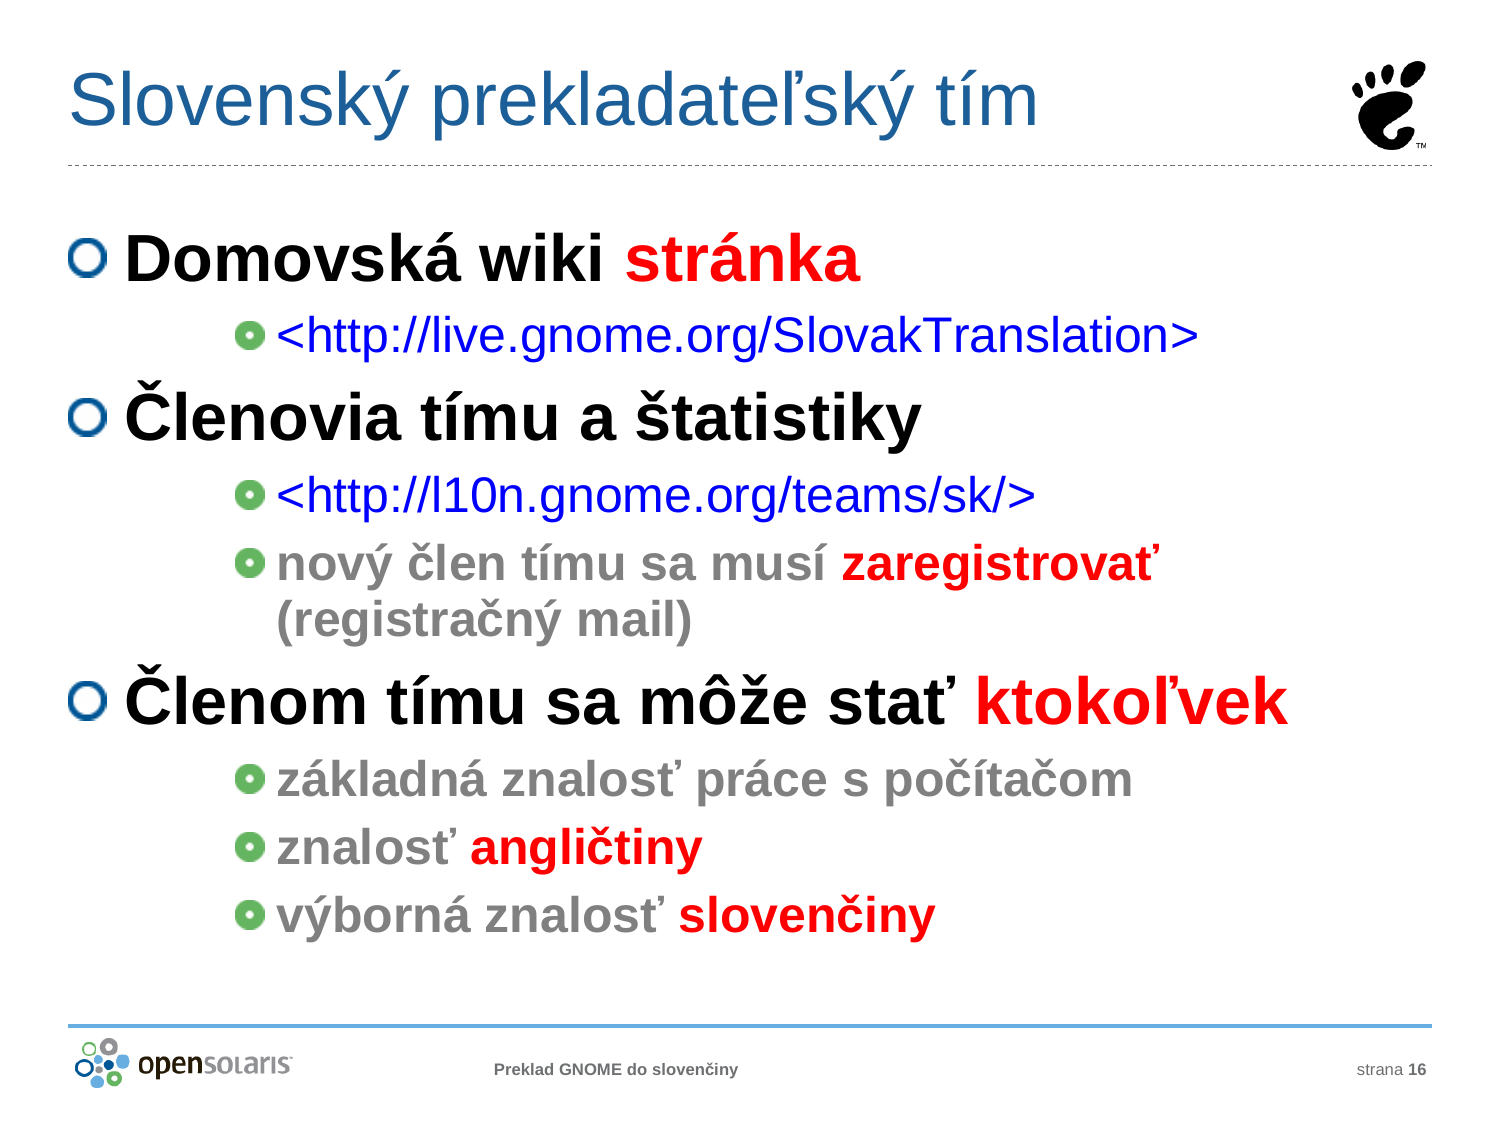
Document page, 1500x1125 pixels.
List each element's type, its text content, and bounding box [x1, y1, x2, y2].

picture [74, 1038, 293, 1088]
picture [1352, 61, 1426, 150]
title Slovenský prekladateľský tím [68, 51, 1388, 148]
list Domovská wiki stránka <http://live.gnome.org/SlovakTranslation> Členovia tímu a štatistiky <http://l10n.gnome.org/teams/sk/> nový člen tímu sa musí zaregistrovať (registračný mail) Členom tímu sa môže stať ktokoľvek základná znalosť práce s počítačom znalosť angličtiny výborná znalosť slovenčiny [68, 220, 1432, 978]
